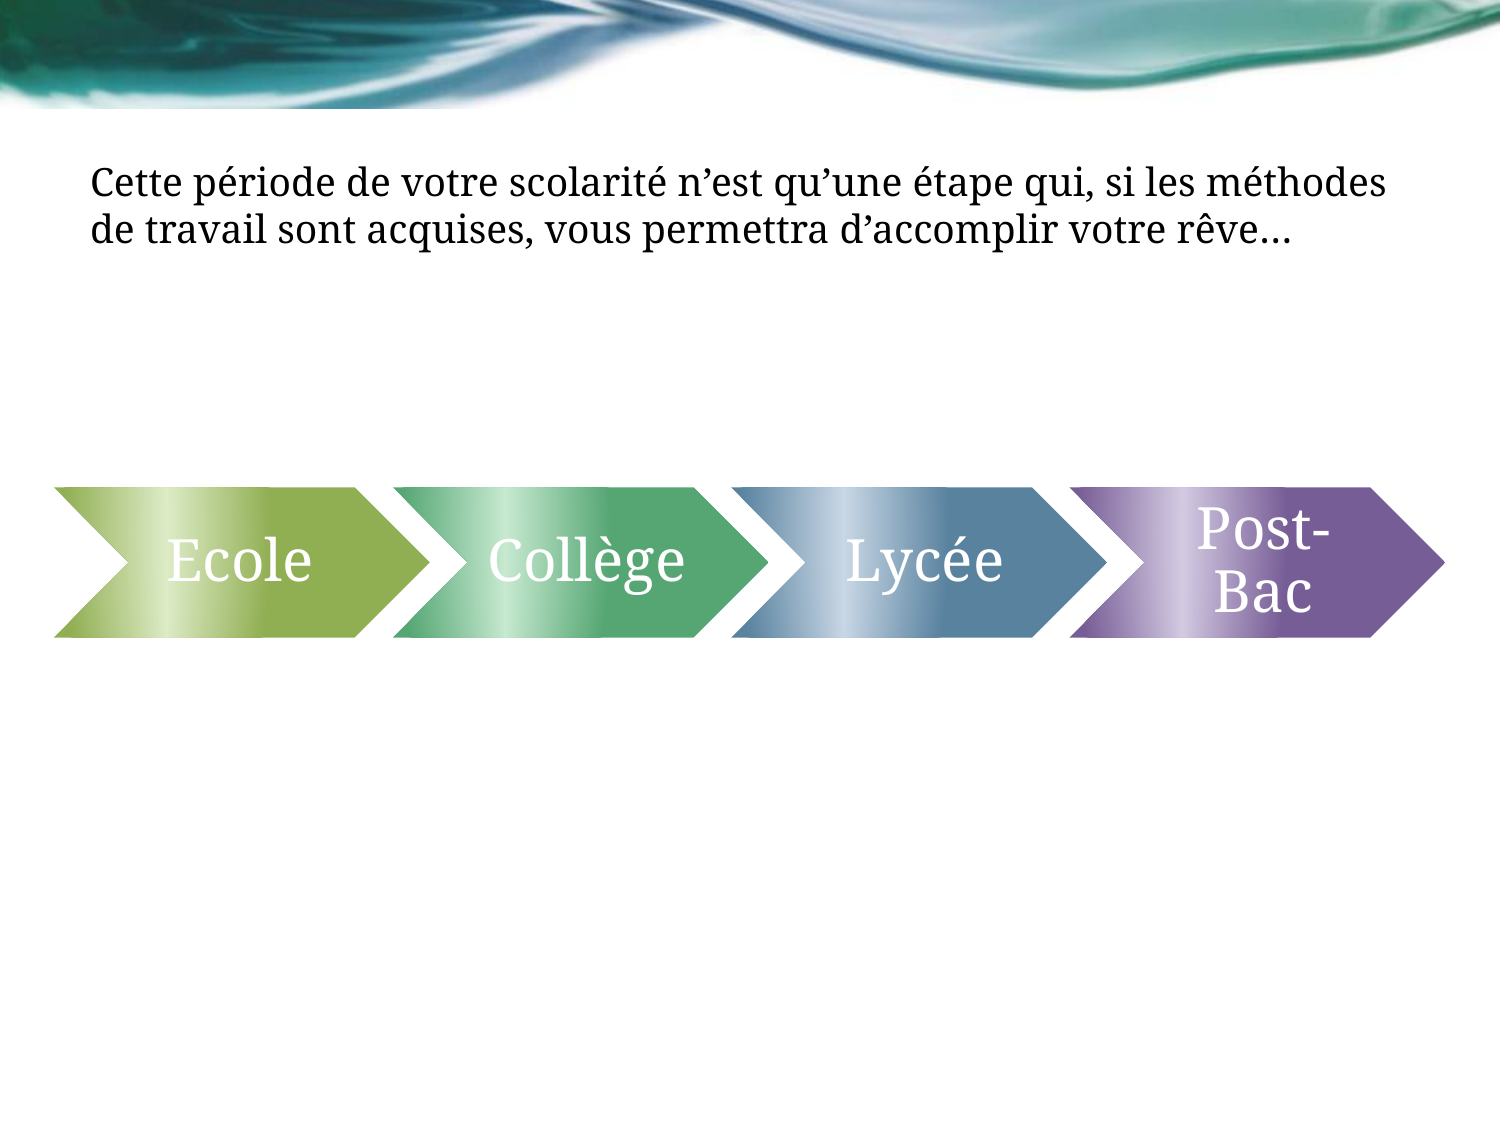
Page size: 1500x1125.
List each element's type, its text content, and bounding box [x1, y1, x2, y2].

text_box Lycée [731, 487, 1108, 638]
text_box Ecole [53, 487, 430, 638]
picture [1, 0, 1500, 109]
text_box Post-Bac [1069, 487, 1446, 638]
text_box Collège [392, 487, 769, 638]
title Cette période de votre scolarité n’est qu’une étape qui, si les méthodes de travail sont acquises, vous permettra d’accomplir votre rêve… [75, 149, 1425, 300]
